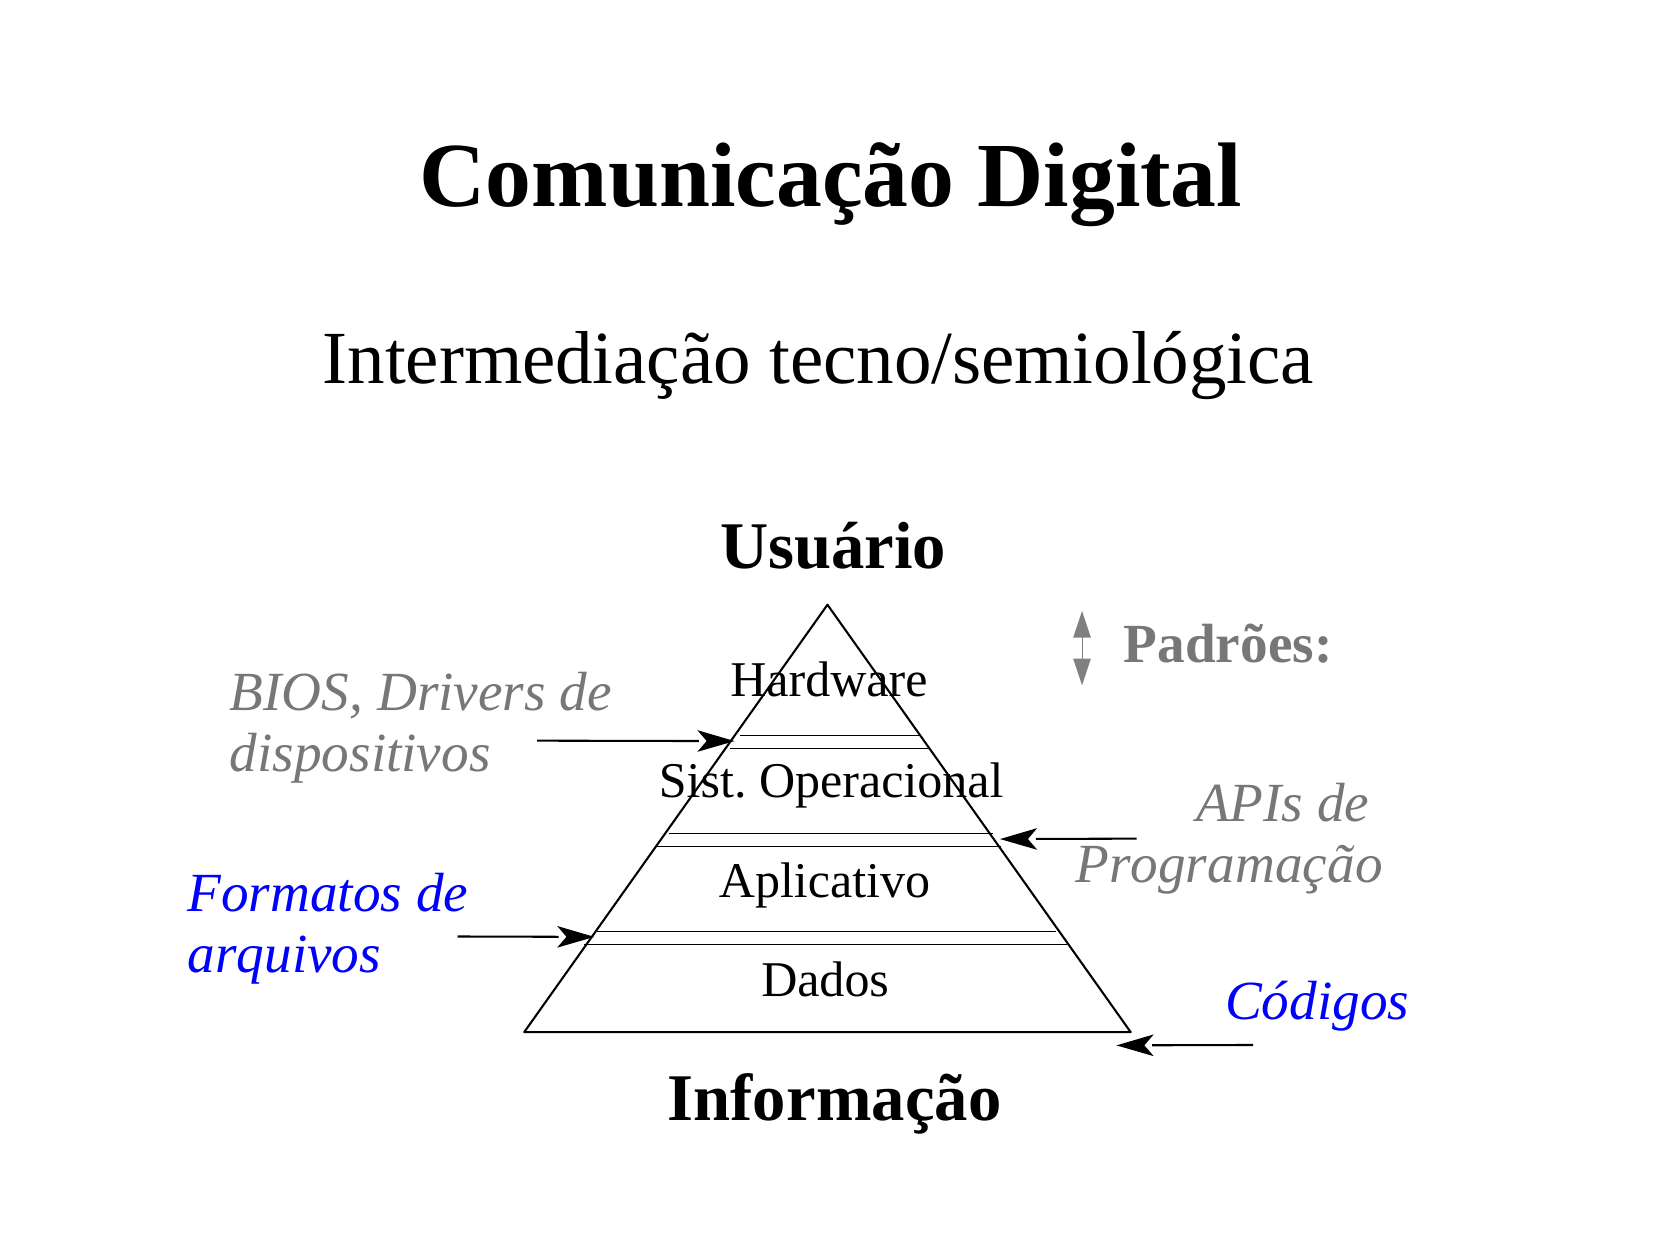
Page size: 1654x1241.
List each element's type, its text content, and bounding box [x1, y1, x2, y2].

text_box Aplicativo [703, 845, 956, 941]
text_box Formatos de arquivos [172, 854, 727, 1003]
text_box Dados [746, 943, 956, 1039]
text_box [727, 847, 1131, 1033]
title Comunicação Digital [152, 72, 1511, 279]
text_box Códigos [1137, 963, 1425, 1112]
text_box Intermediação tecno/semiológica [322, 316, 1316, 450]
text_box Informação [281, 1053, 1389, 1156]
text_box Padrões: [1089, 605, 1349, 696]
text_box BIOS, Drivers de dispositivos [214, 653, 769, 802]
text_box [799, 604, 856, 644]
text_box [650, 840, 999, 854]
text_box Hardware [715, 644, 1075, 740]
text_box [769, 740, 927, 745]
text_box APIs de Programação [1029, 764, 1399, 914]
text_box [524, 945, 746, 1033]
text_box Sist. Operacional [643, 745, 1020, 840]
text_box Usuário [528, 501, 1139, 604]
